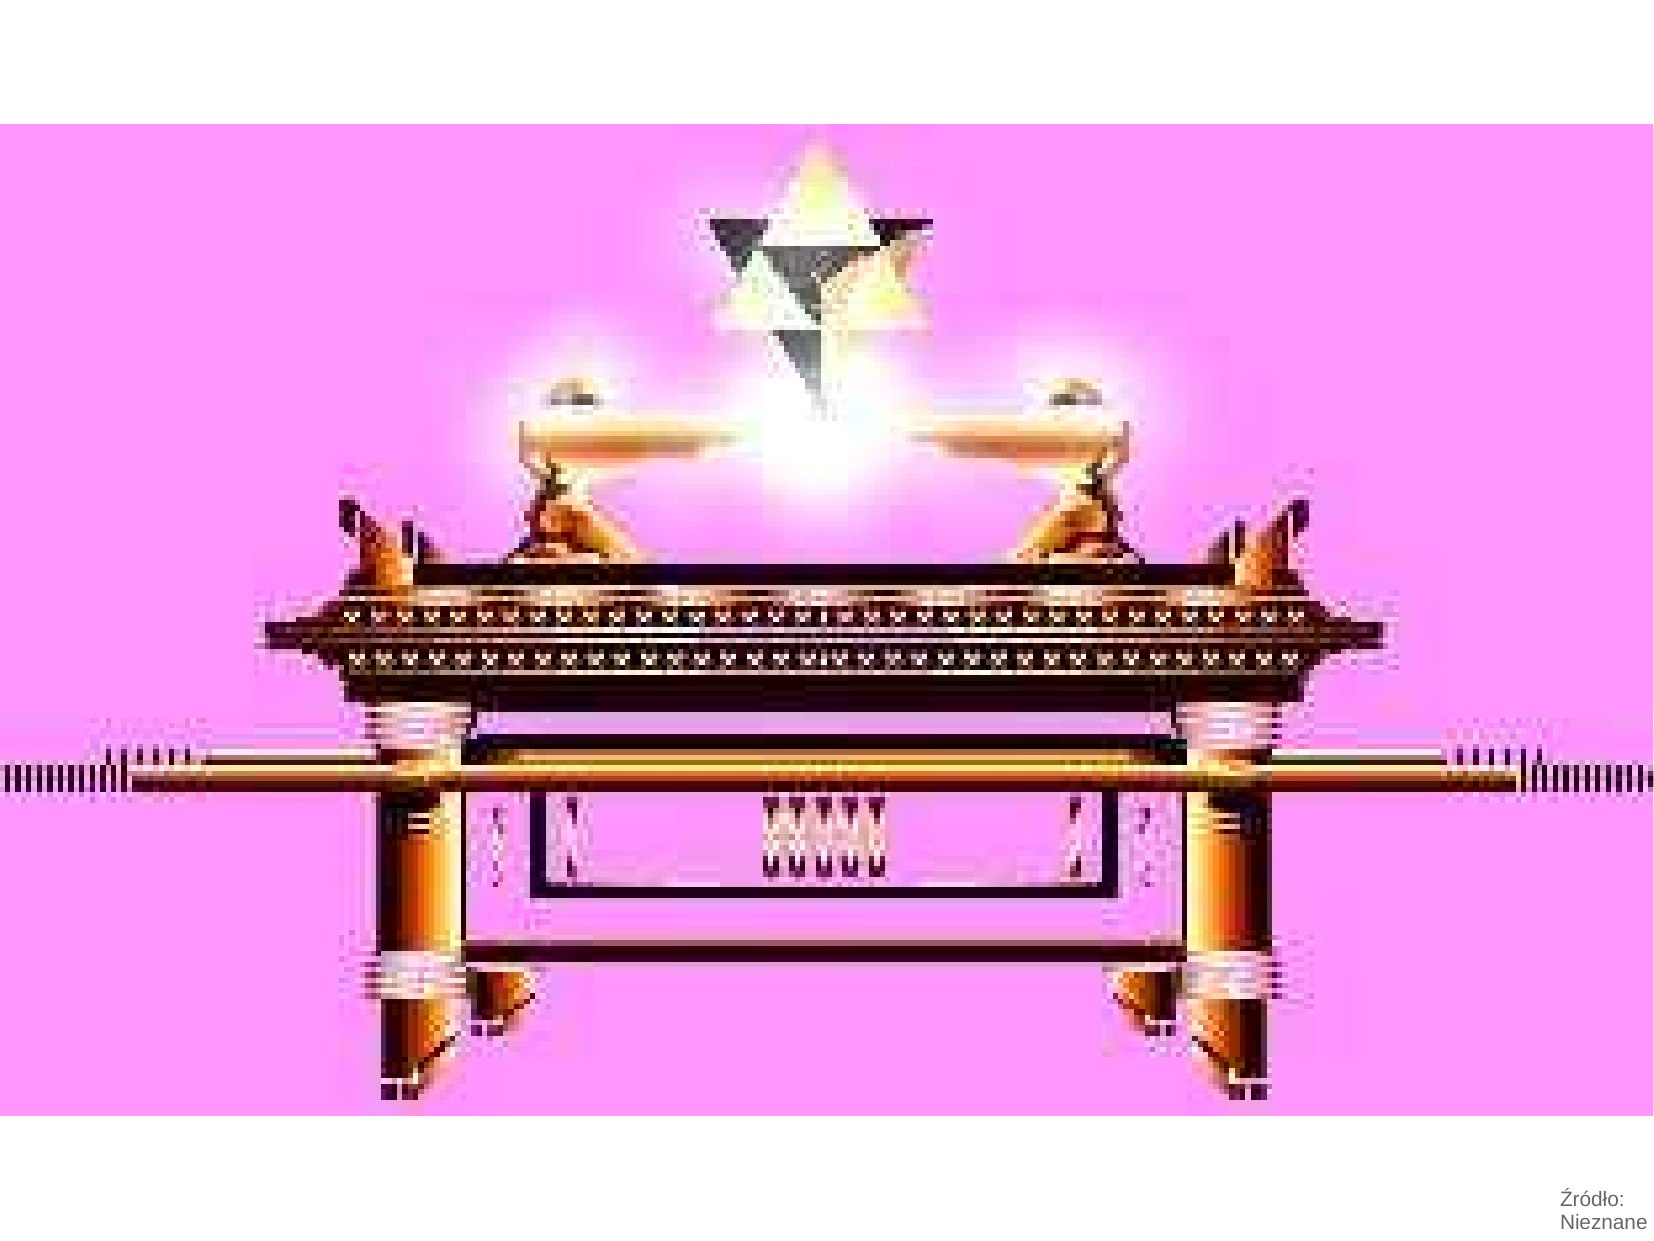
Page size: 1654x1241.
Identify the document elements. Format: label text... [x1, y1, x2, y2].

text_box Źródło: Nieznane [1554, 1181, 1654, 1241]
picture [0, 124, 1654, 1116]
